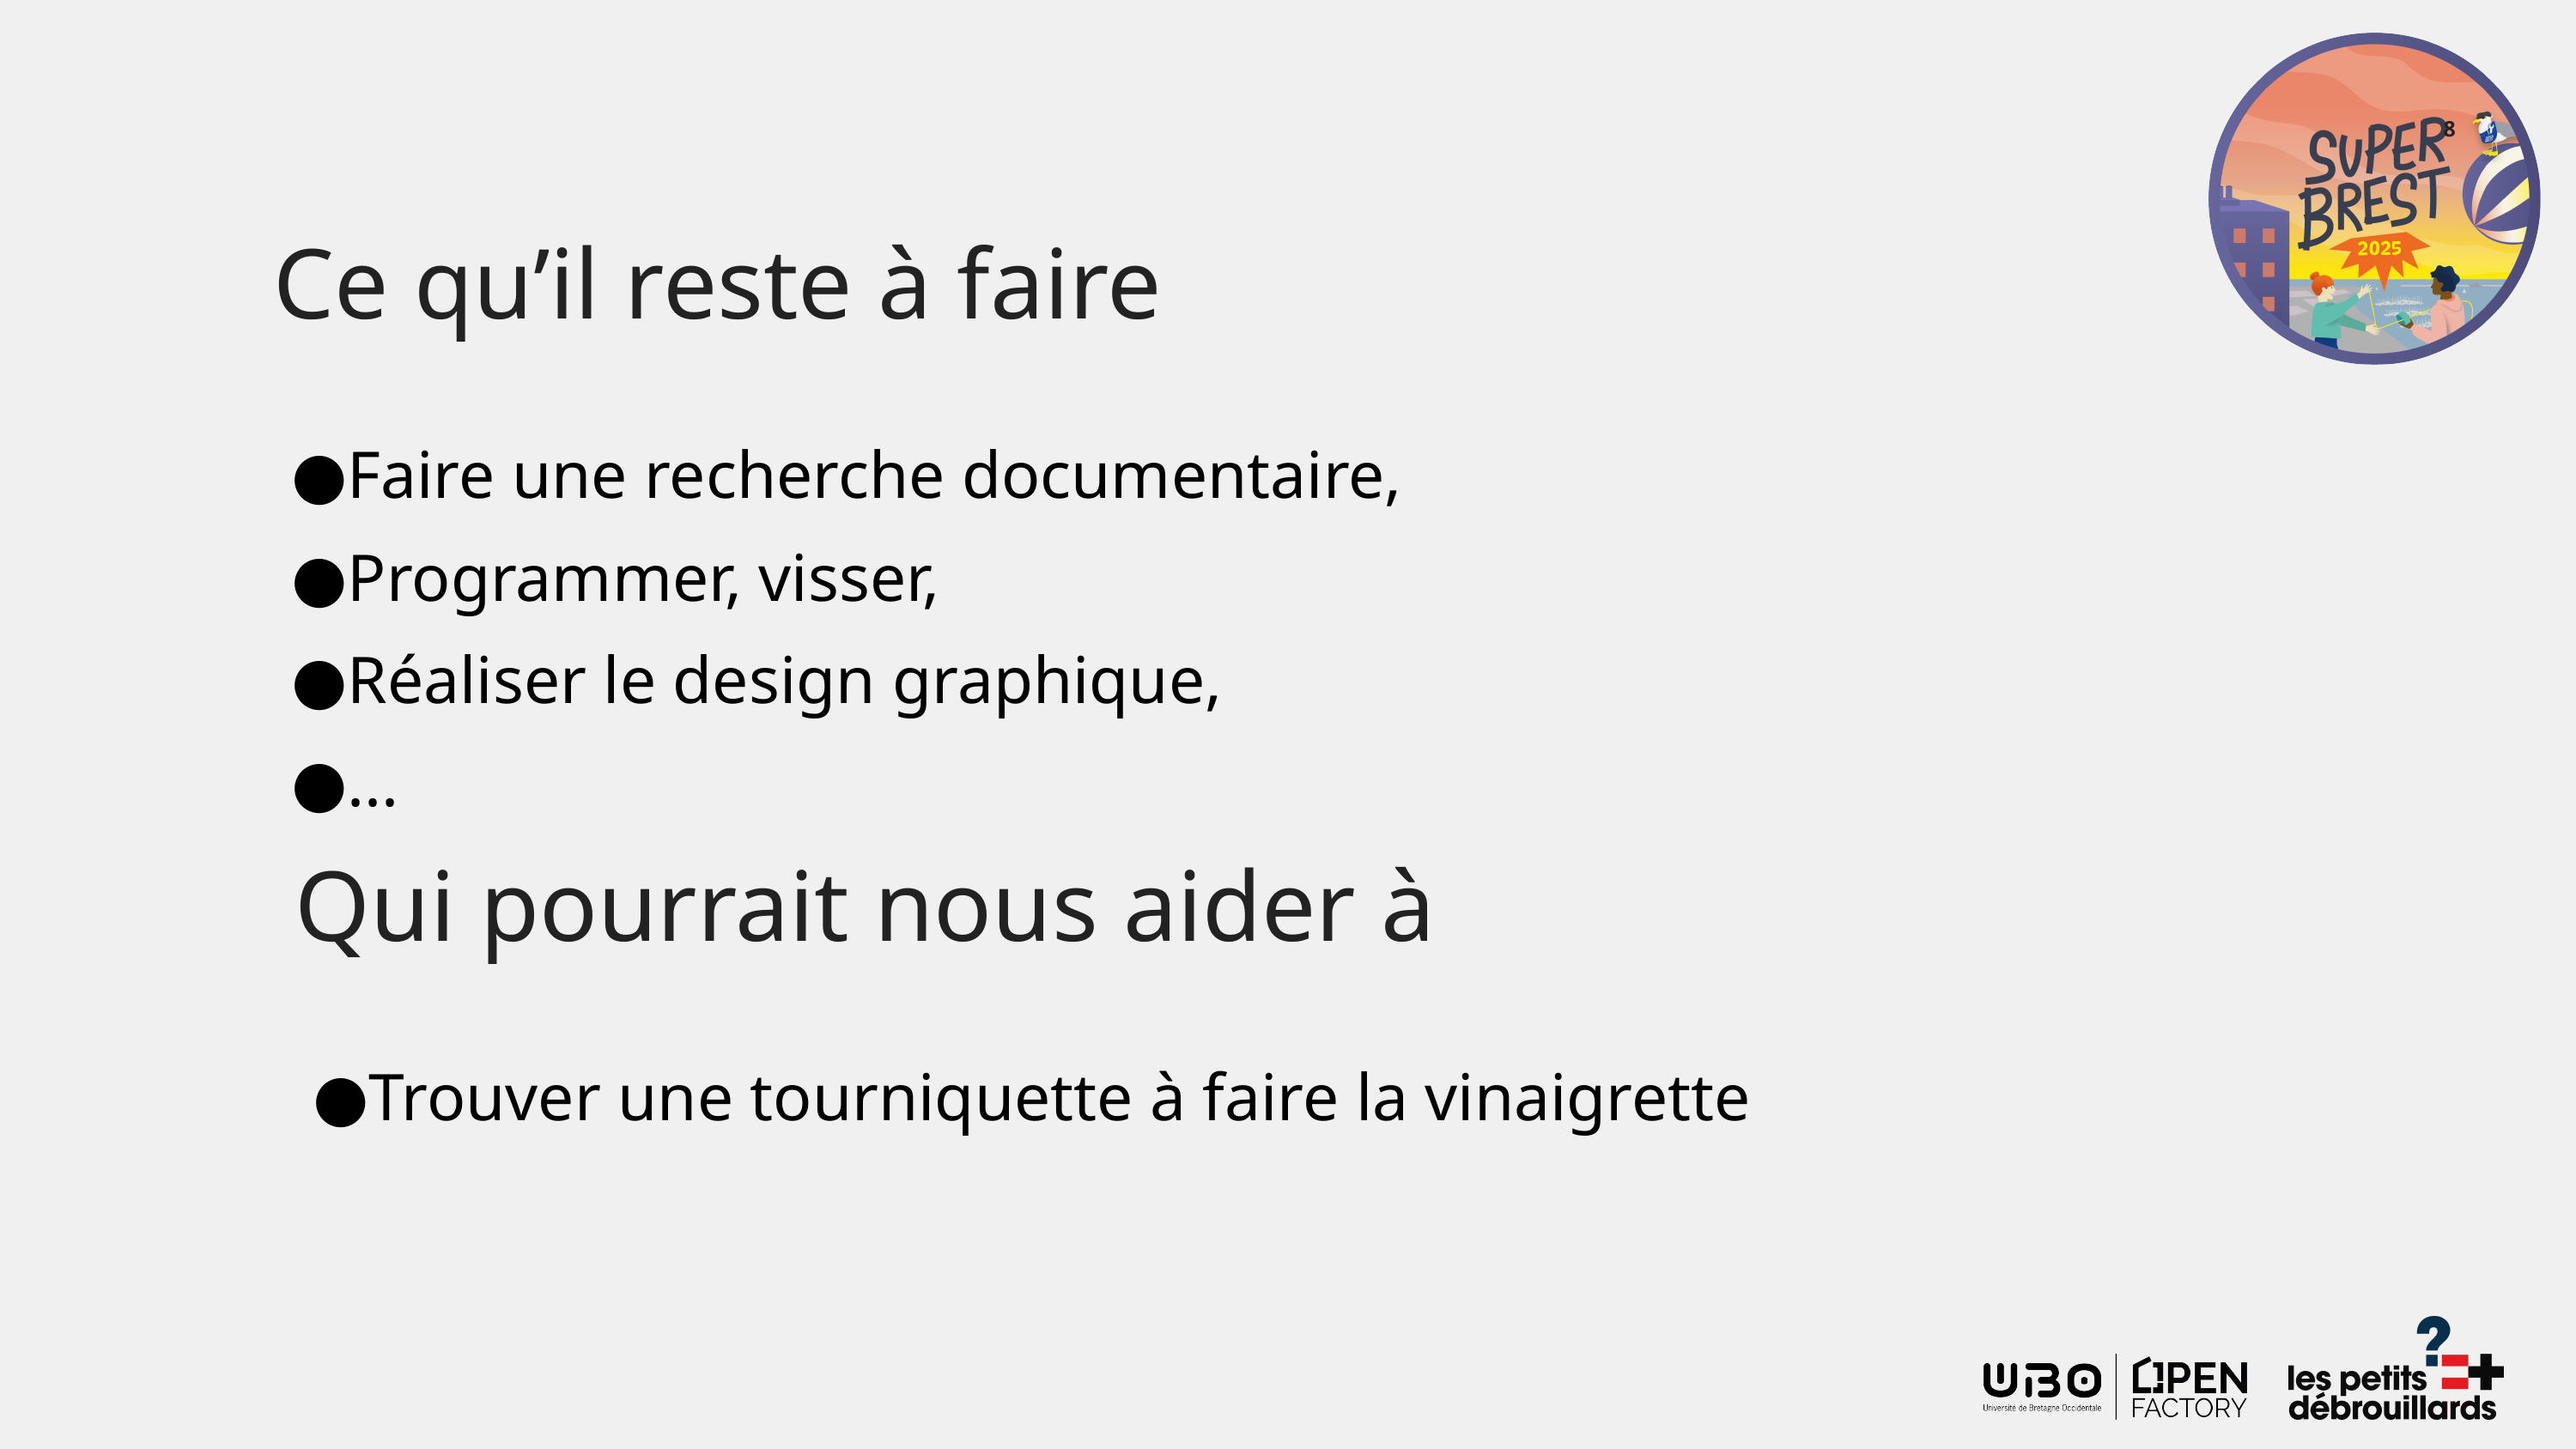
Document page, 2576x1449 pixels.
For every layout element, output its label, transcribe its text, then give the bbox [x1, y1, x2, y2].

picture [2288, 1316, 2504, 1420]
list Faire une recherche documentaire, Programmer, visser, Réaliser le design graphique, ... [273, 433, 2187, 874]
title Qui pourrait nous aider à [295, 840, 1763, 1056]
title Ce qu’il reste à faire [273, 217, 1741, 433]
list Trouver une tourniquette à faire la vinaigrette [295, 1056, 2208, 1449]
picture [2208, 33, 2541, 365]
slide_number <numéro> [2307, 93, 2456, 145]
picture [2208, 1354, 2247, 1420]
